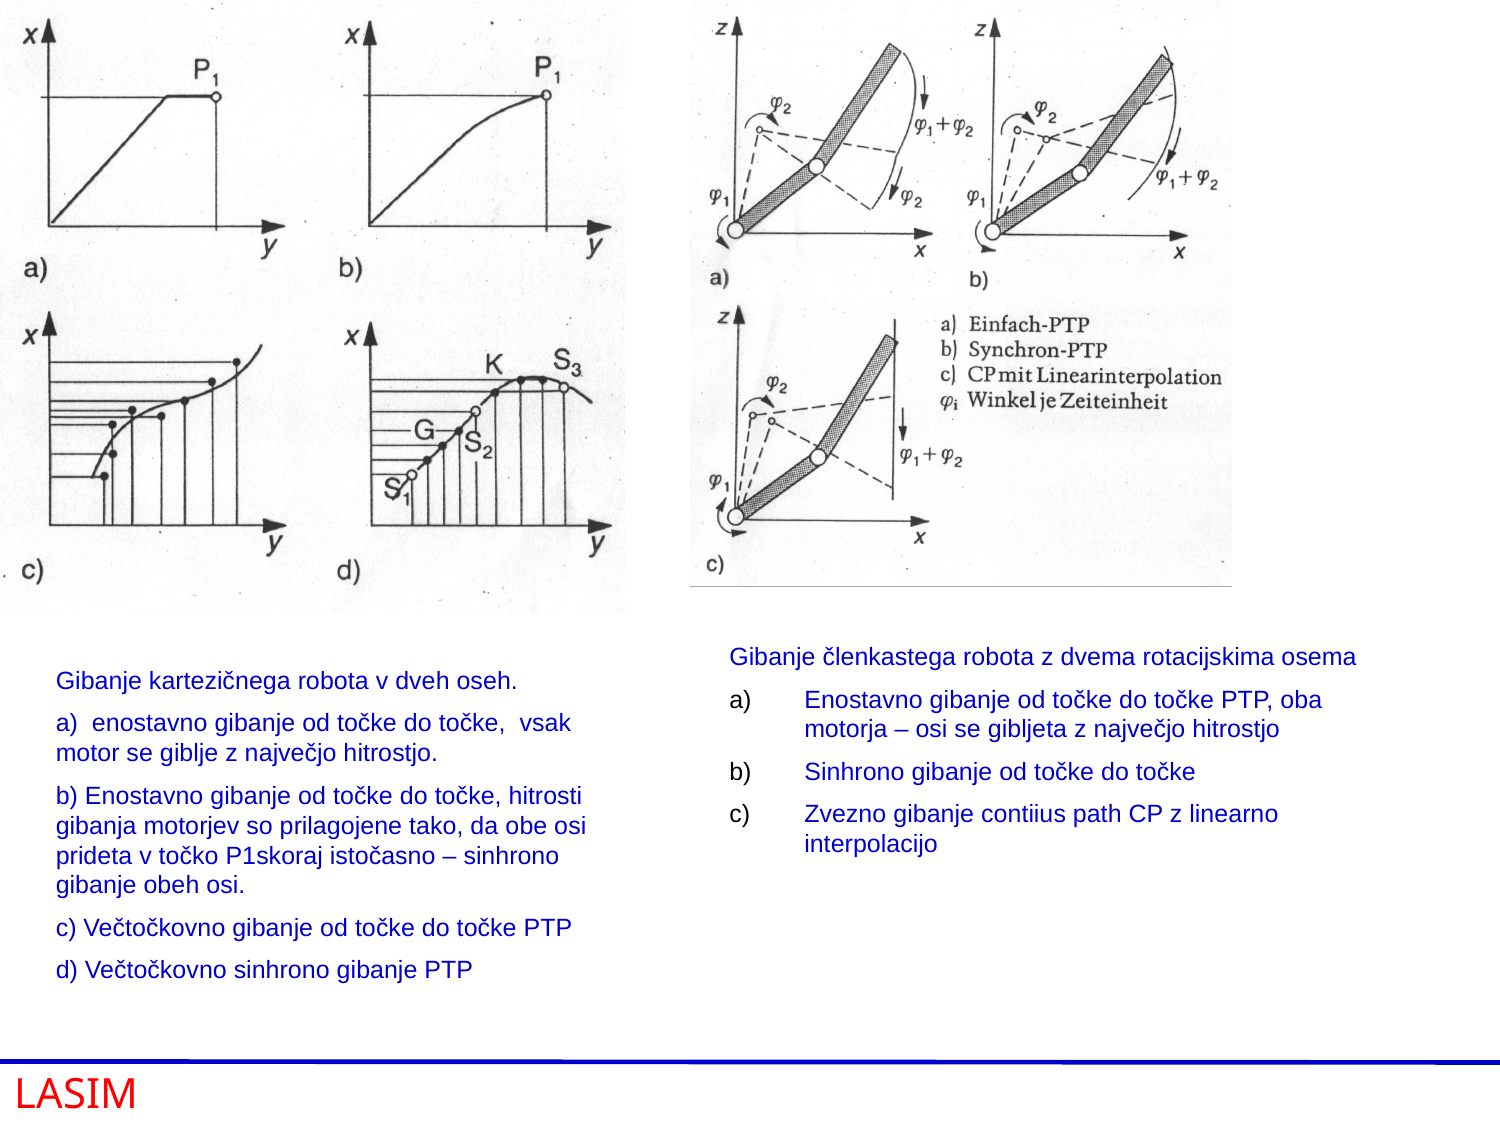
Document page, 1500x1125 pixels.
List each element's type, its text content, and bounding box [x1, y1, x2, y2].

text_box Gibanje kartezičnega robota v dveh oseh. a) enostavno gibanje od točke do točke, vsak motor se giblje z največjo hitrostjo. b) Enostavno gibanje od točke do točke, hitrosti gibanja motorjev so prilagojene tako, da obe osi prideta v točko P1skoraj istočasno – sinhrono gibanje obeh osi. c) Večtočkovno gibanje od točke do točke PTP d) Večtočkovno sinhrono gibanje PTP [41, 656, 621, 1034]
picture [690, 0, 1232, 587]
text_box Gibanje členkastega robota z dvema rotacijskima osema Enostavno gibanje od točke do točke PTP, oba motorja – osi se gibljeta z največjo hitrostjo Sinhrono gibanje od točke do točke Zvezno gibanje contiius path CP z linearno interpolacijo [714, 633, 1390, 866]
picture [0, 0, 625, 614]
